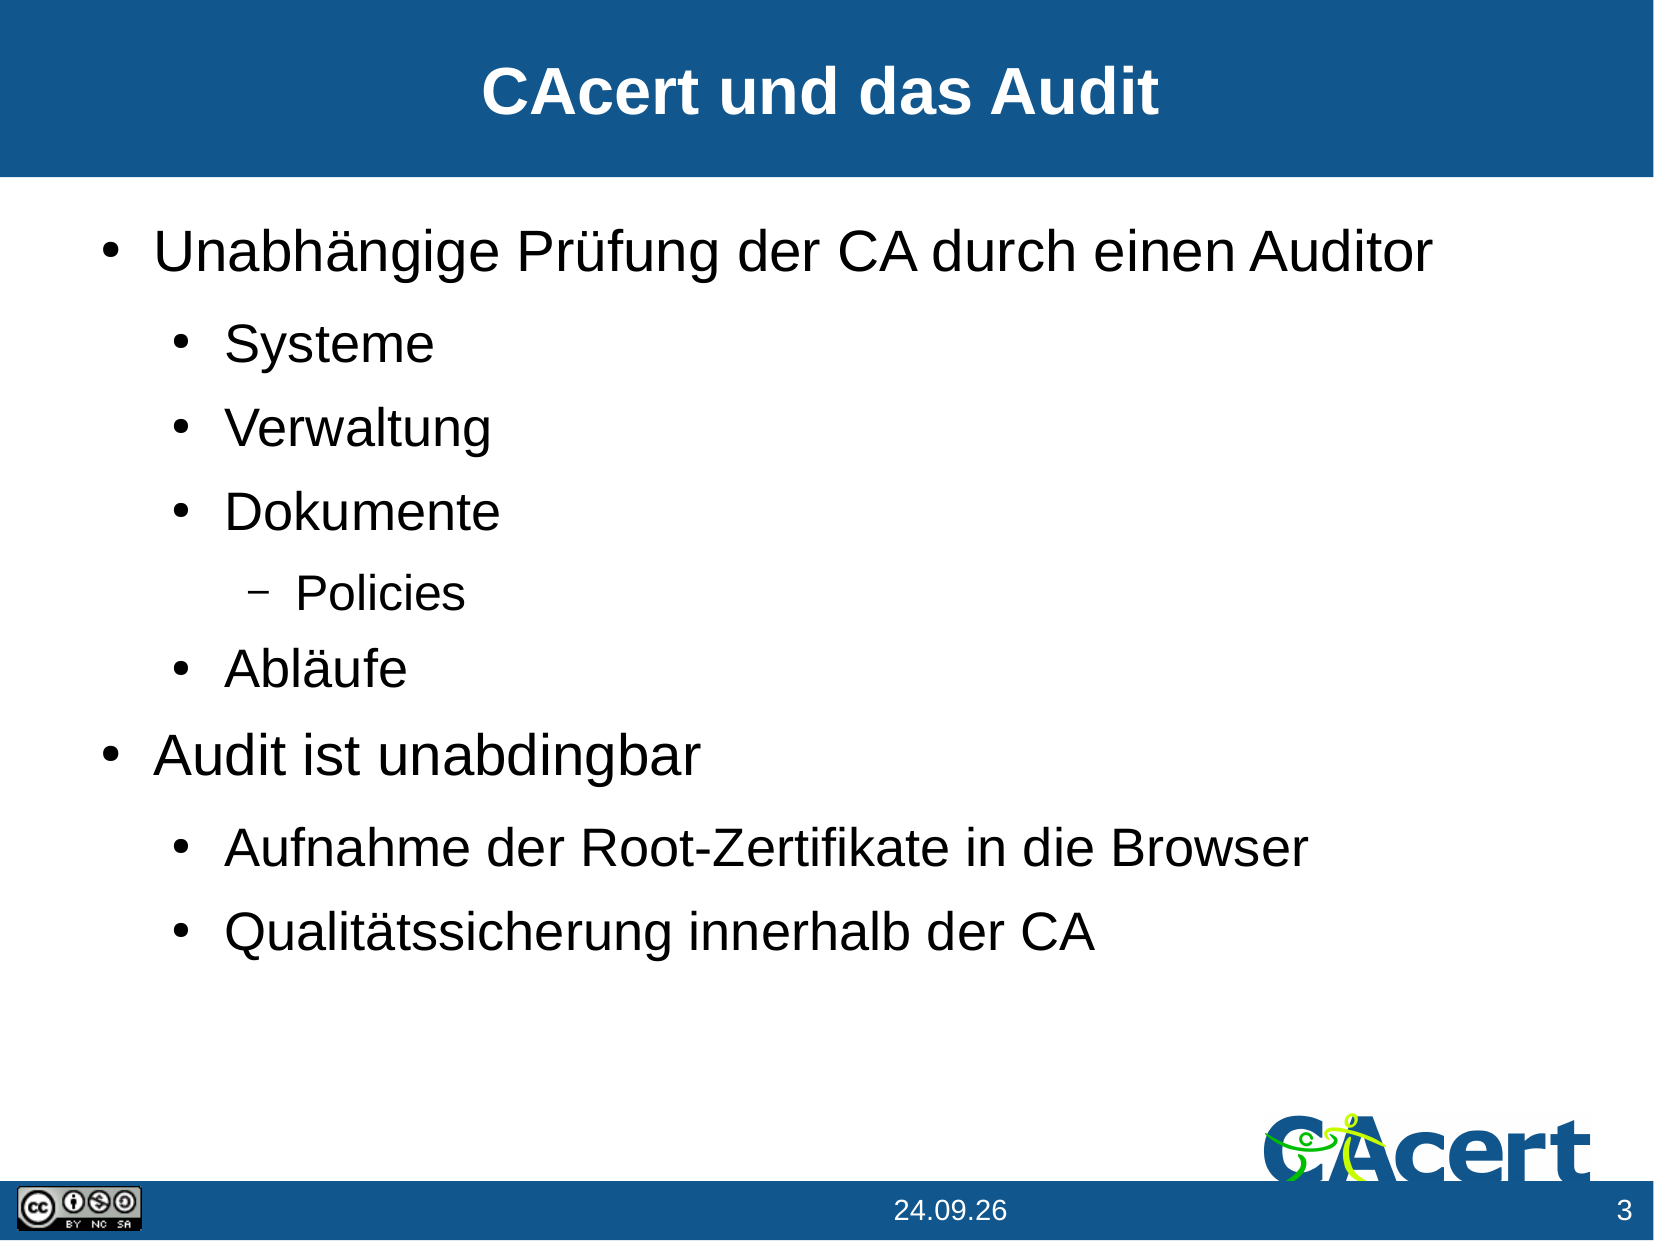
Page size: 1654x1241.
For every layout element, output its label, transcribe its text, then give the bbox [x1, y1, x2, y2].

title CAcert und das Audit [76, 17, 1565, 166]
picture [1263, 1112, 1591, 1181]
list Unabhängige Prüfung der CA durch einen Auditor Systeme Verwaltung Dokumente Policies Abläufe Audit ist unabdingbar Aufnahme der Root-Zertifikate in die Browser Qualitätssicherung innerhalb der CA [82, 218, 1571, 1077]
picture [17, 1186, 142, 1231]
